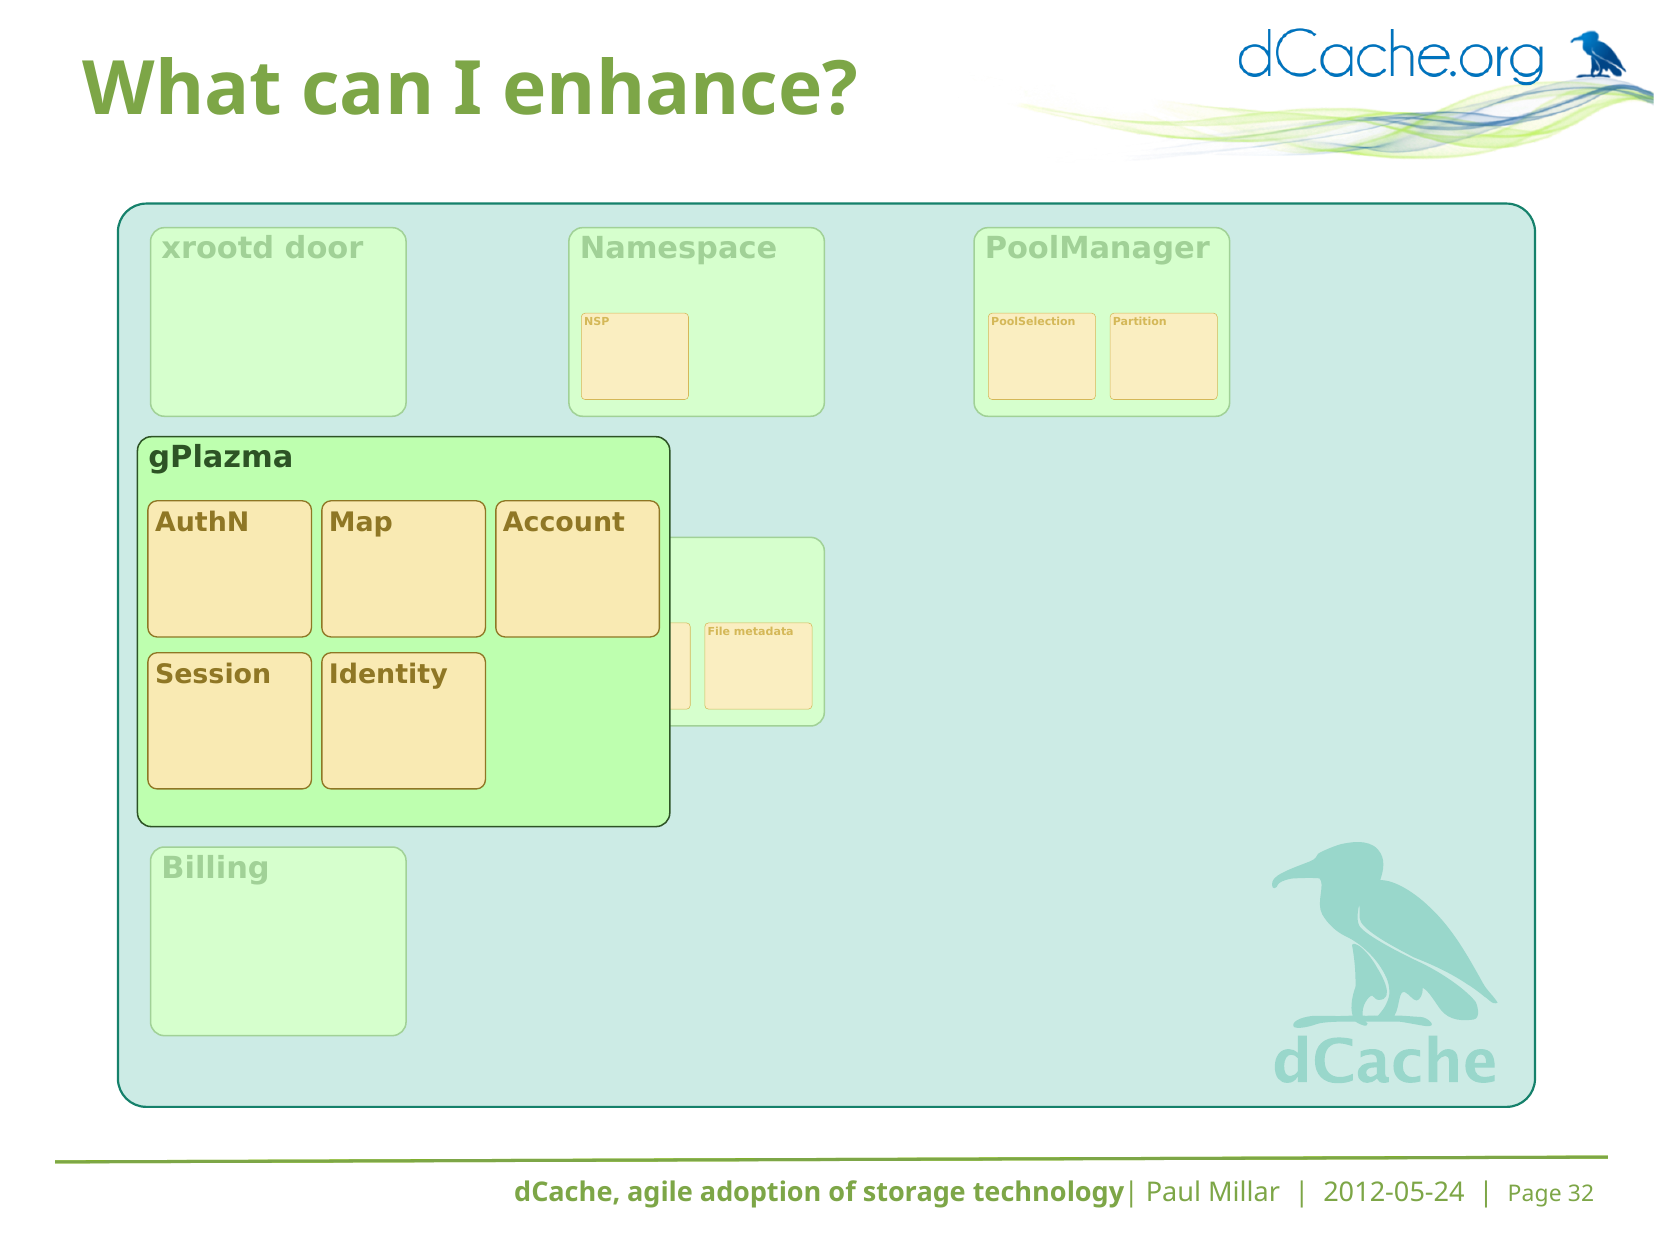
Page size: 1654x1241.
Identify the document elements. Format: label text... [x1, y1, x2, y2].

picture [956, 16, 1654, 169]
picture [115, 201, 1538, 1110]
title What can I enhance? [82, 37, 1605, 134]
